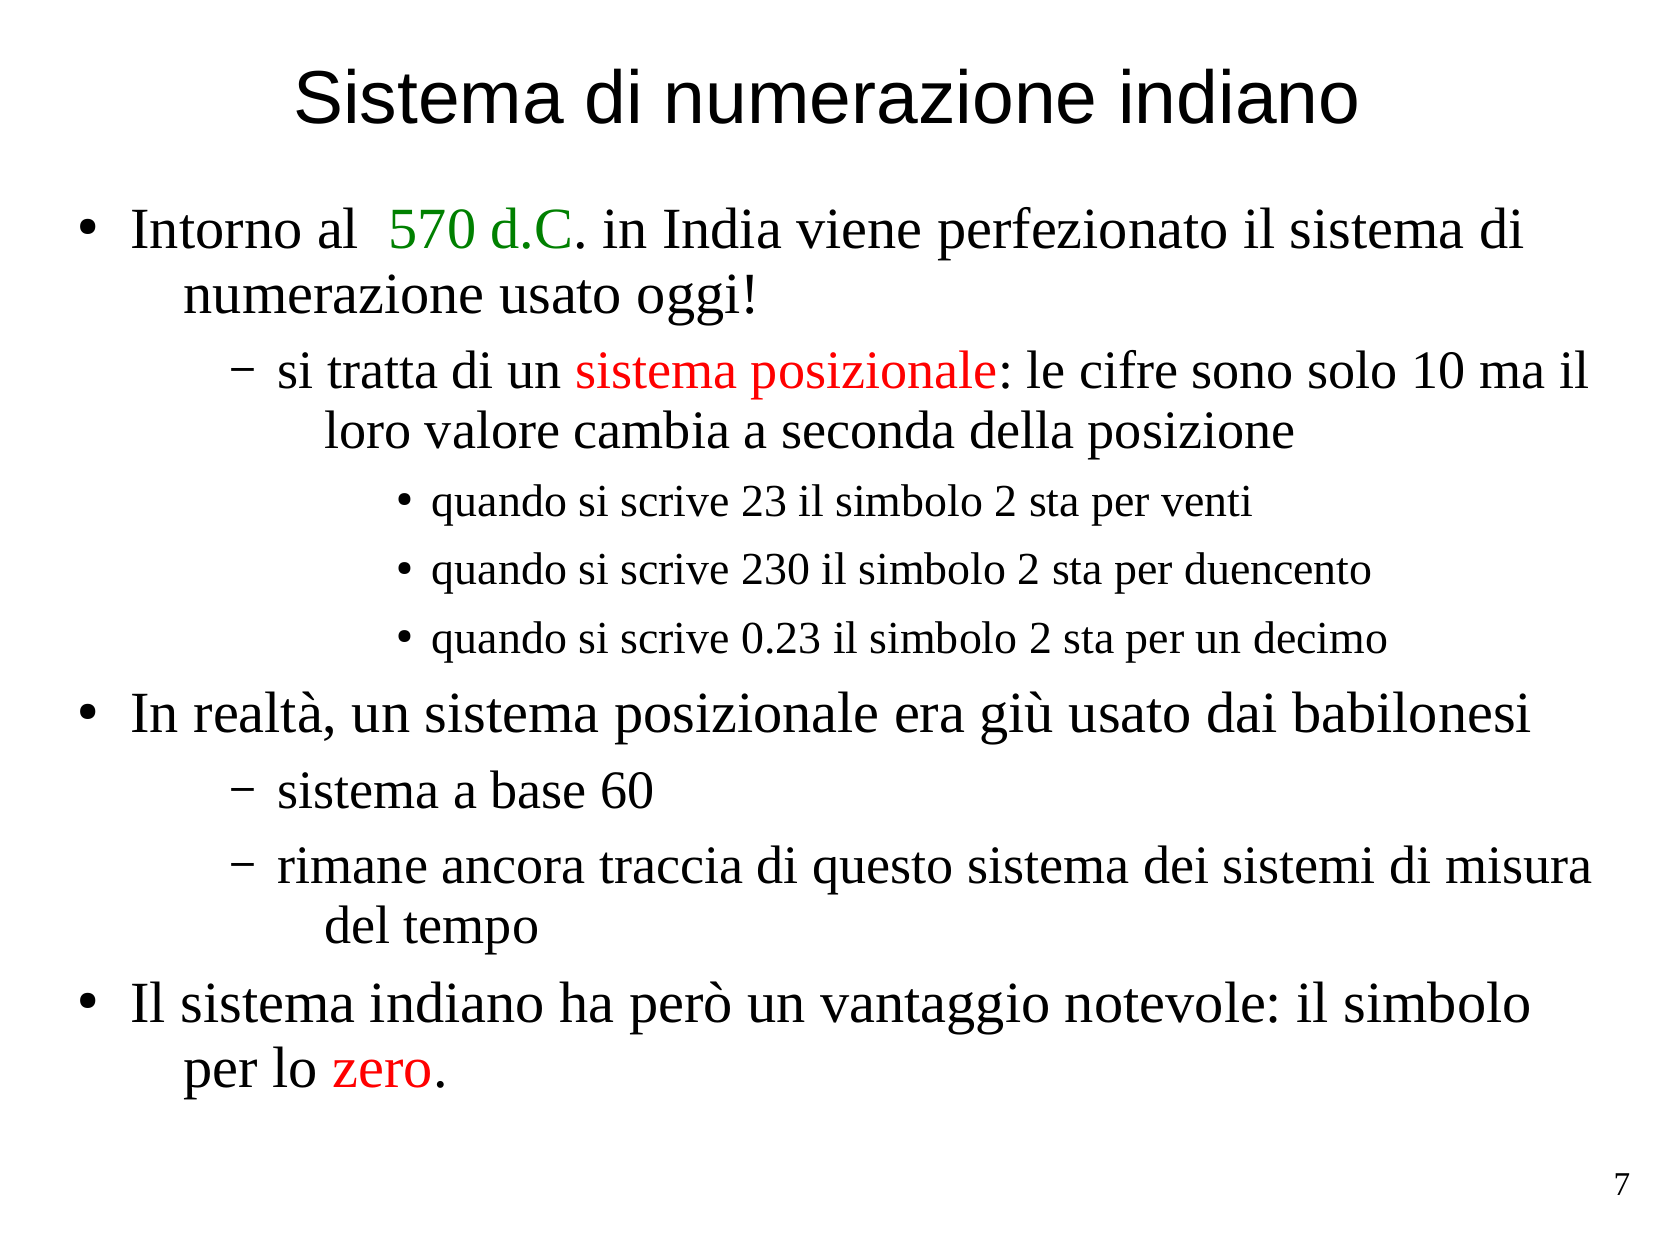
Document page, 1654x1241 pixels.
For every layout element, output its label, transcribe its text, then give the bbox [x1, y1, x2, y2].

list Intorno al 570 d.C. in India viene perfezionato il sistema di numerazione usato oggi! si tratta di un sistema posizionale: le cifre sono solo 10 ma il loro valore cambia a seconda della posizione quando si scrive 23 il simbolo 2 sta per venti quando si scrive 230 il simbolo 2 sta per duencento quando si scrive 0.23 il simbolo 2 sta per un decimo In realtà, un sistema posizionale era giù usato dai babilonesi sistema a base 60 rimane ancora traccia di questo sistema dei sistemi di misura del tempo Il sistema indiano ha però un vantaggio notevole: il simbolo per lo zero. [42, 196, 1612, 1187]
title Sistema di numerazione indiano [37, 30, 1617, 166]
